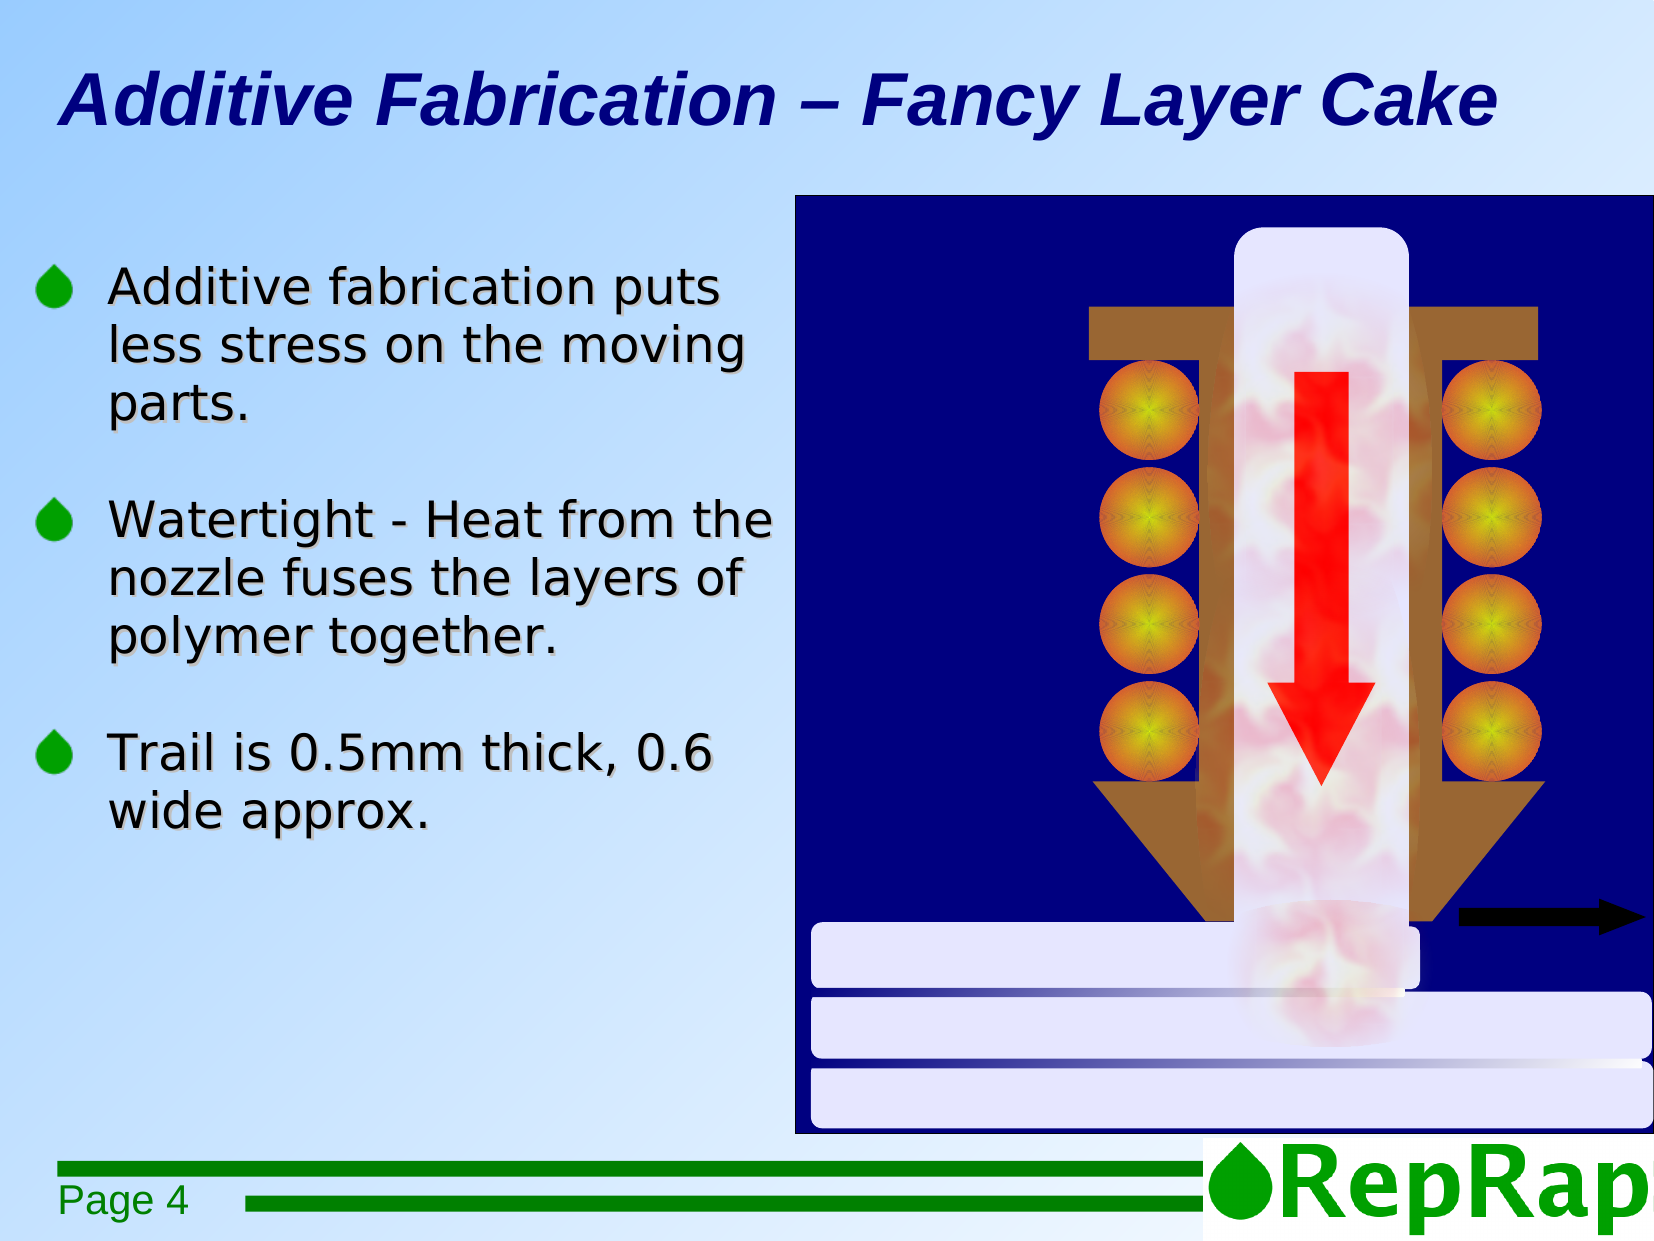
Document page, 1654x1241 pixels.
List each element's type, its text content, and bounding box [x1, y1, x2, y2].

text_box Additive fabrication puts less stress on the moving parts. Watertight - Heat from the nozzle fuses the layers of polymer together. Trail is 0.5mm thick, 0.6 wide approx. [33, 257, 817, 1146]
text_box [95, 195, 1654, 1134]
title Additive Fabrication – Fancy Layer Cake [58, 21, 1624, 178]
picture [1203, 1138, 1654, 1241]
